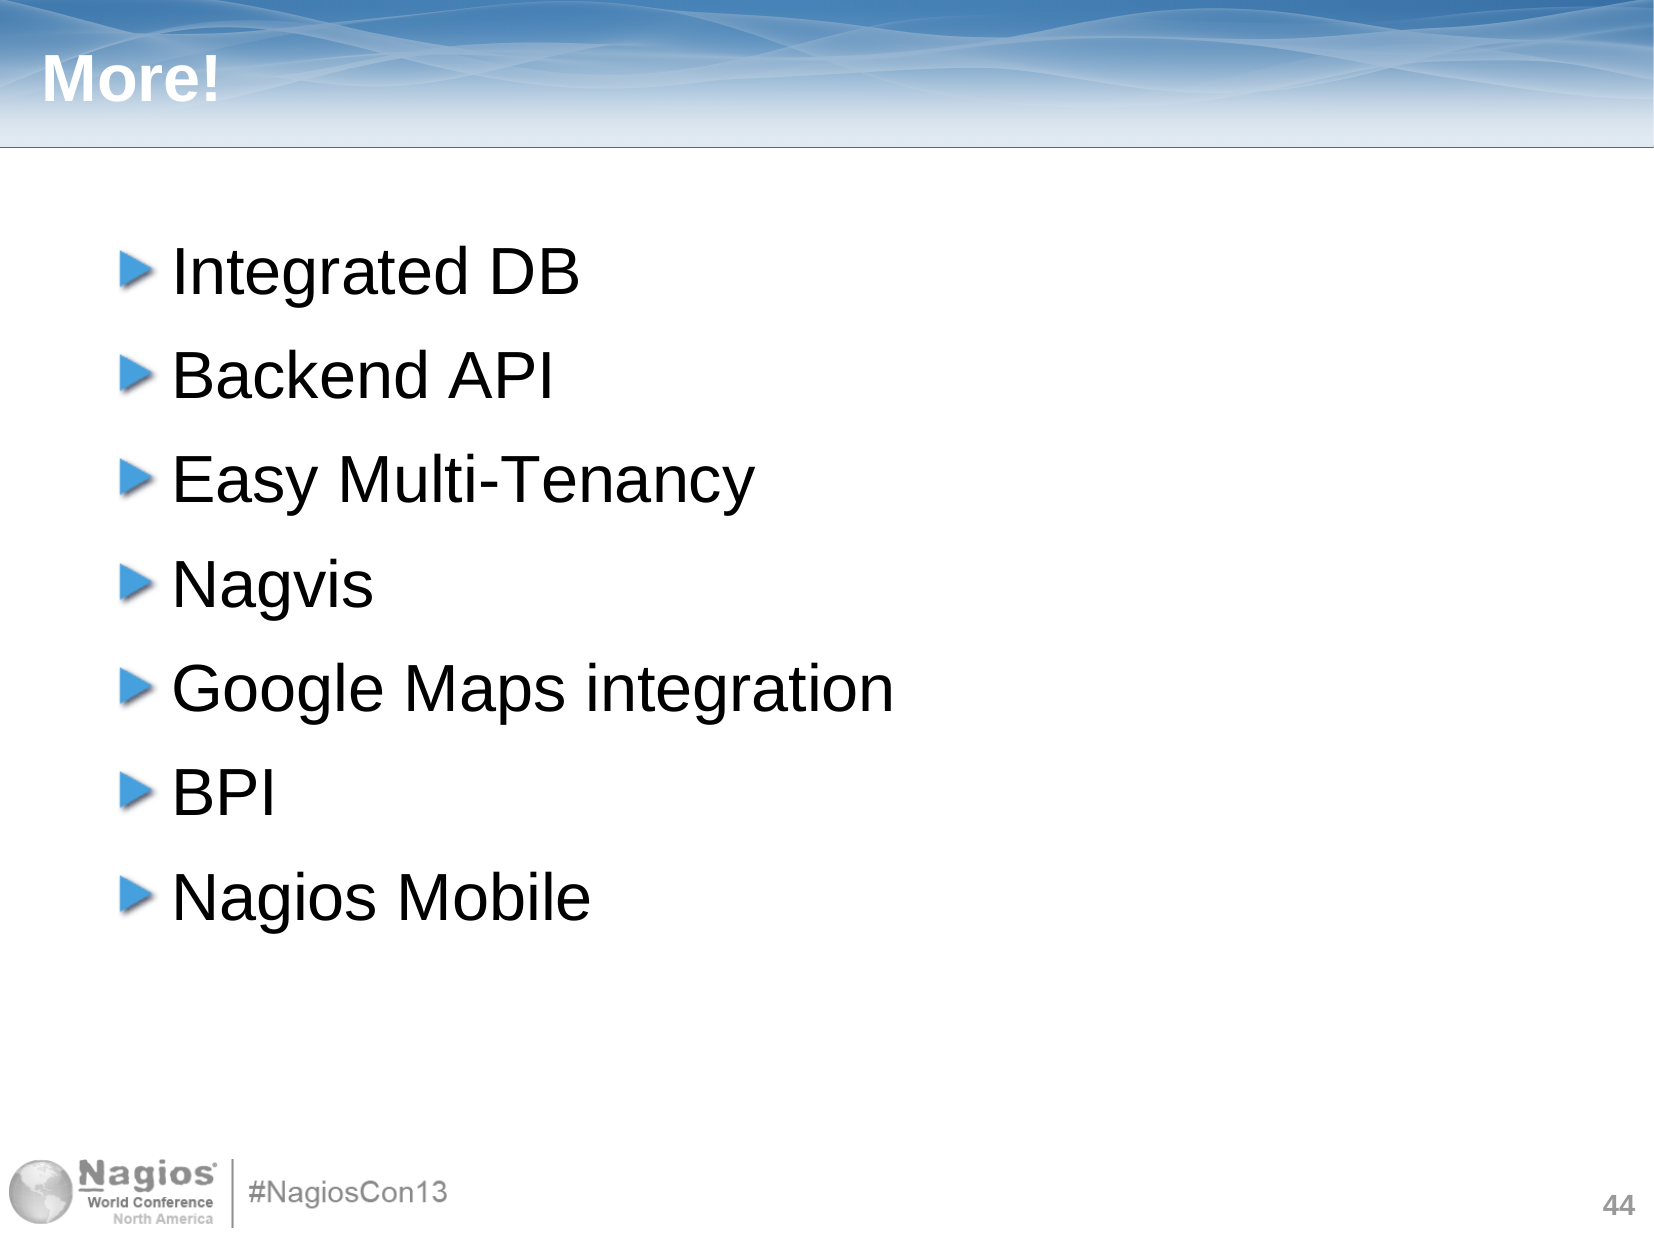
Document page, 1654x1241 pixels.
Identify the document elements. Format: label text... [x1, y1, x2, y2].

title More! [41, 29, 1248, 127]
picture [9, 1159, 453, 1228]
picture [0, 0, 1654, 147]
list Integrated DB Backend API Easy Multi-Tenancy Nagvis Google Maps integration BPI Nagios Mobile [100, 233, 1589, 1053]
